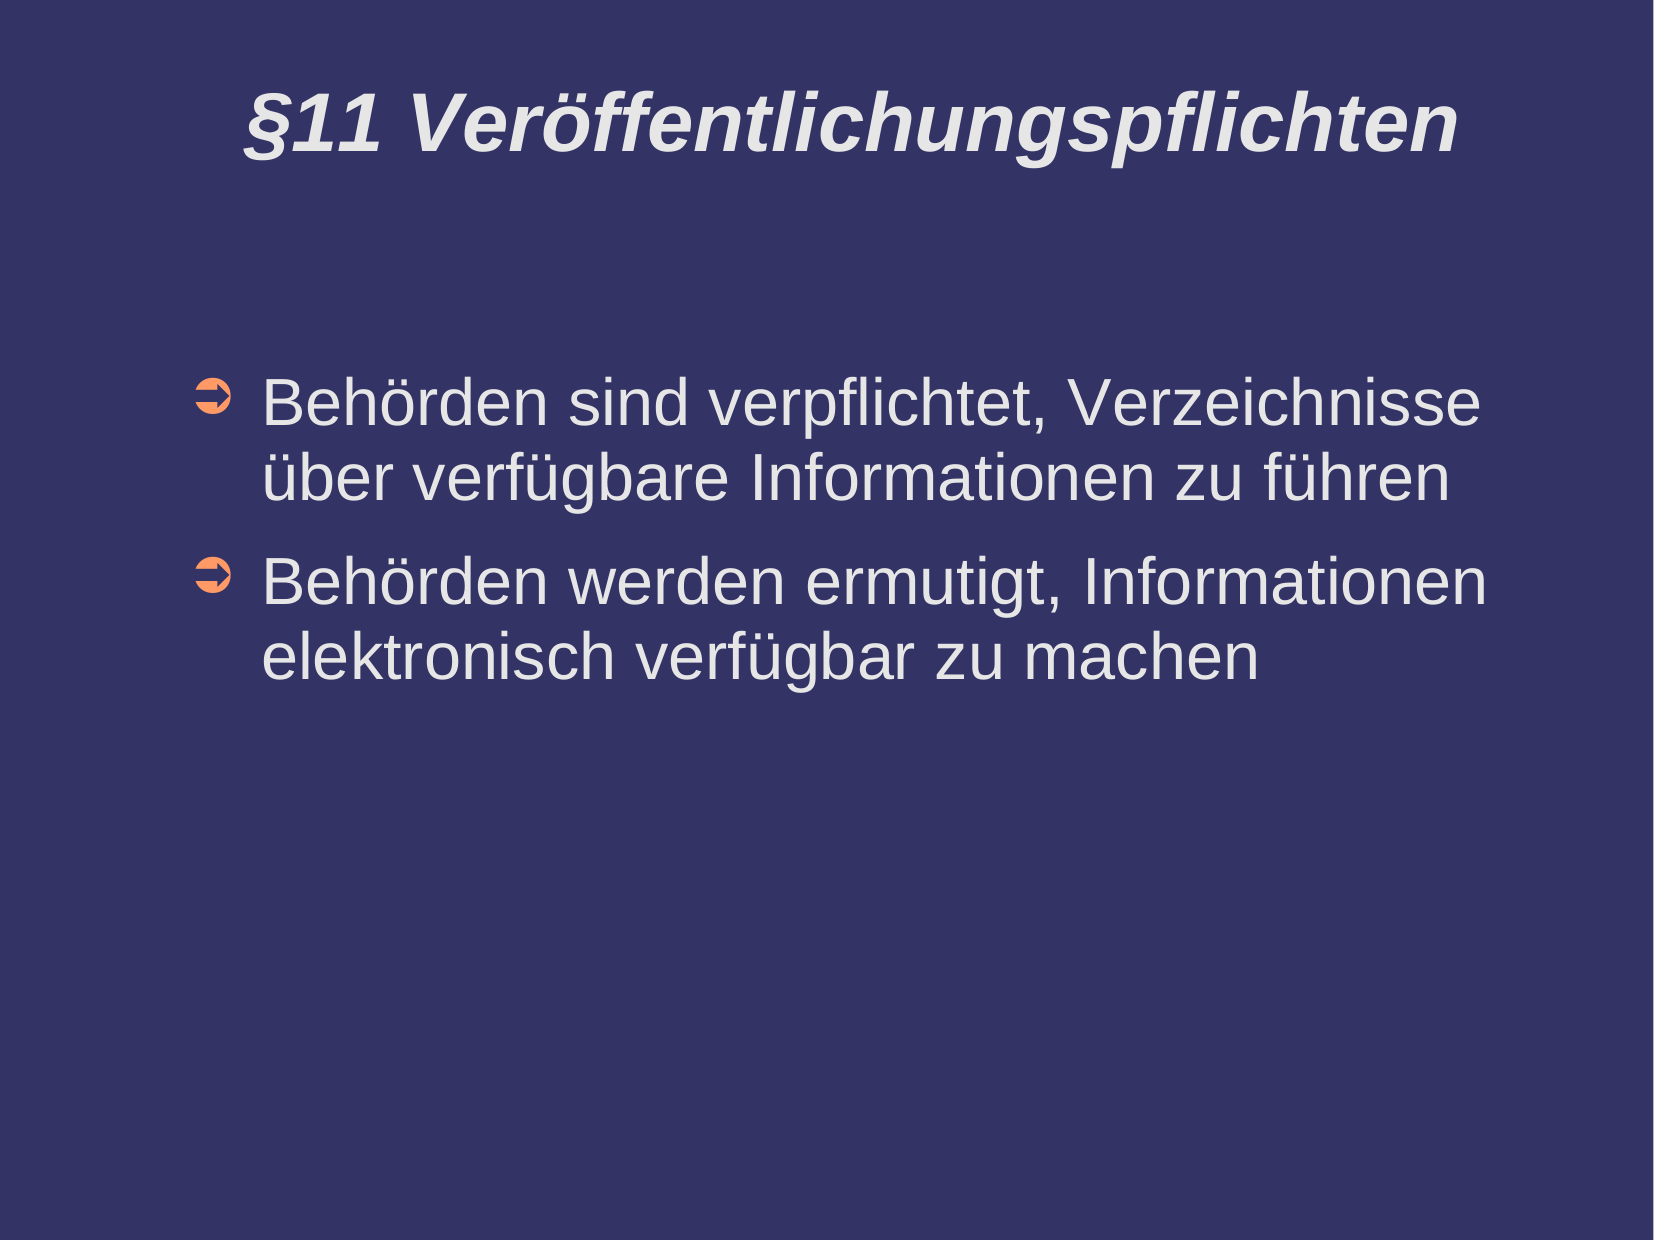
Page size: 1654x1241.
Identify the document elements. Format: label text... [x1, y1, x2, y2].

title §11 Veröffentlichungspflichten [117, 19, 1530, 227]
list Behörden sind verpflichtet, Verzeichnisse über verfügbare Informationen zu führen Behörden werden ermutigt, Informationen elektronisch verfügbar zu machen [178, 364, 1570, 1147]
